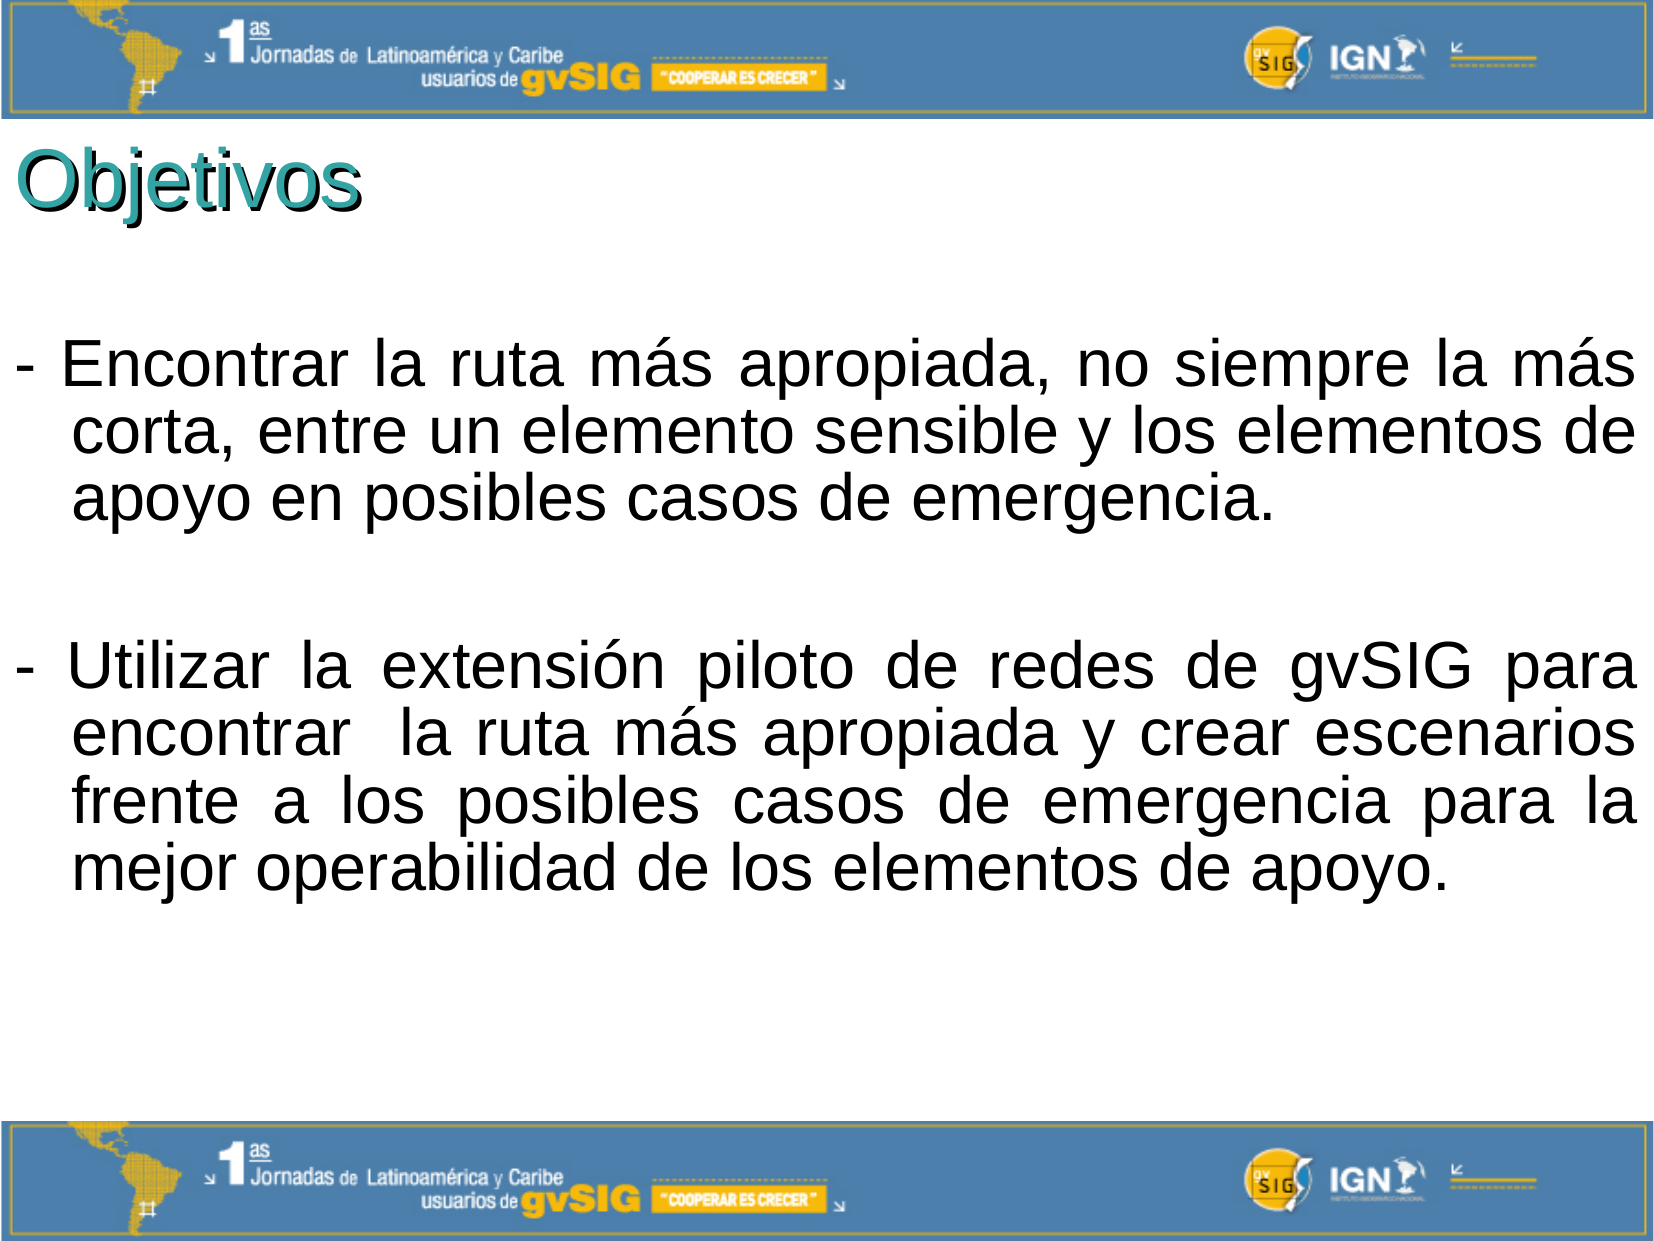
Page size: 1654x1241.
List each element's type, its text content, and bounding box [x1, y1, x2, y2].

title Objetivos [0, 119, 680, 238]
list - Encontrar la ruta más apropiada, no siempre la más corta, entre un elemento sensible y los elementos de apoyo en posibles casos de emergencia. - Utilizar la extensión piloto de redes de gvSIG para encontrar la ruta más apropiada y crear escenarios frente a los posibles casos de emergencia para la mejor operabilidad de los elementos de apoyo. [0, 324, 1654, 1034]
picture [0, 0, 1654, 119]
picture [0, 1121, 1654, 1241]
